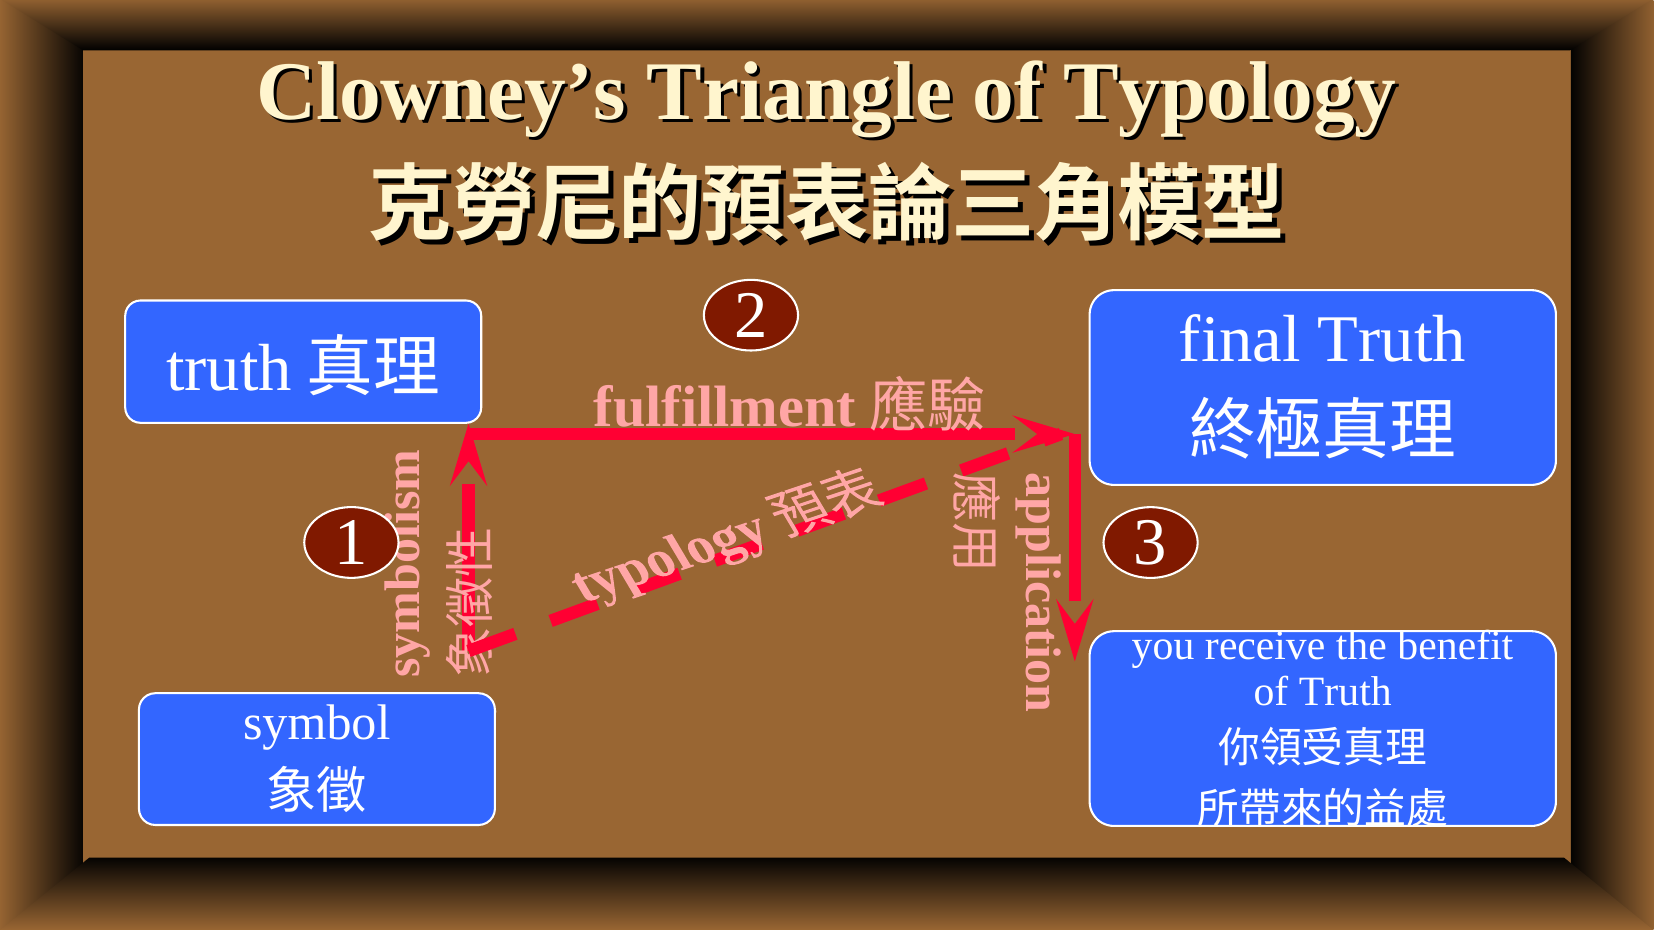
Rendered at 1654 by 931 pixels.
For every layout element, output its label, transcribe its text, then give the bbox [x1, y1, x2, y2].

text_box 3 [1103, 507, 1198, 578]
title Clowney’s Triangle of Typology 克勞尼的預表論三角模型 [124, 41, 1530, 261]
text_box truth真理 [125, 300, 482, 423]
text_box fulfillment應驗 [578, 351, 1006, 451]
text_box typology預表 [532, 451, 921, 629]
text_box 1 [304, 507, 399, 578]
text_box 2 [703, 279, 799, 351]
text_box symbolism象徵性 [367, 406, 511, 693]
text_box you receive the benefit of Truth 你領受真理 所帶來的益處 [1089, 631, 1556, 826]
text_box application 應用 [935, 457, 1079, 779]
text_box final Truth 終極真理 [1089, 290, 1556, 485]
text_box symbol 象徵 [138, 693, 495, 826]
